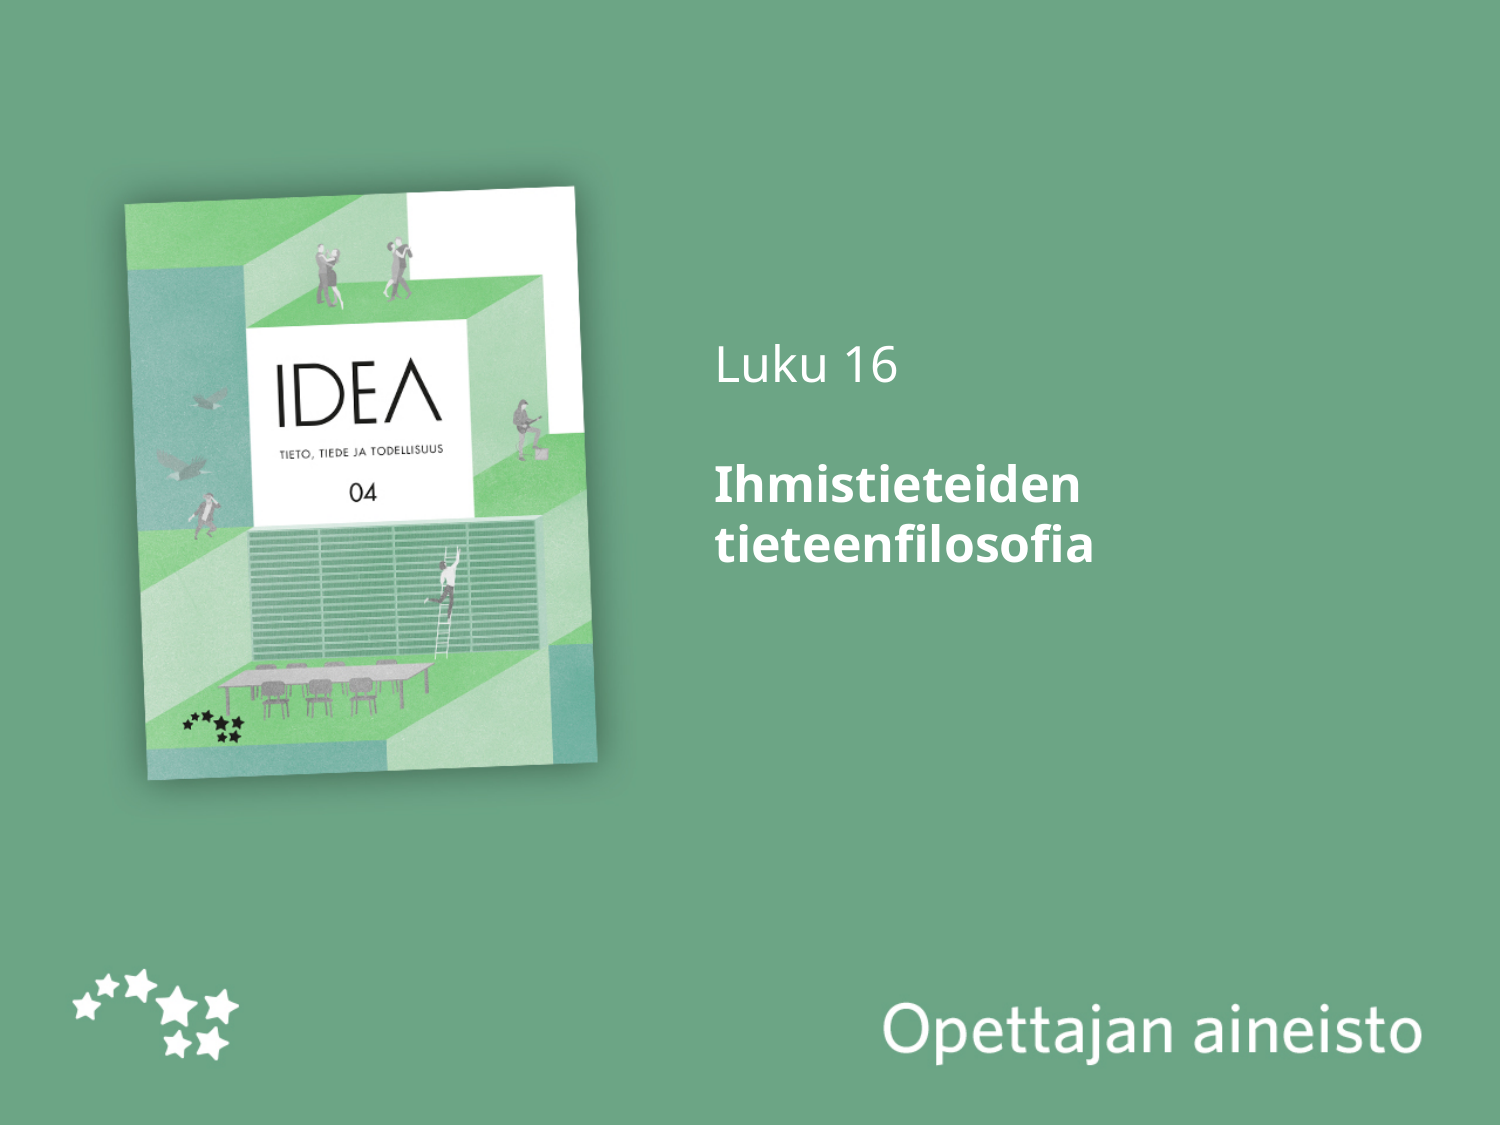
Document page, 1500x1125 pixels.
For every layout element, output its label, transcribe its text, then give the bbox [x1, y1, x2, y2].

picture [0, 0, 1500, 1125]
text_box Luku 16 Ihmistieteiden tieteenfilosofia [699, 324, 1306, 580]
